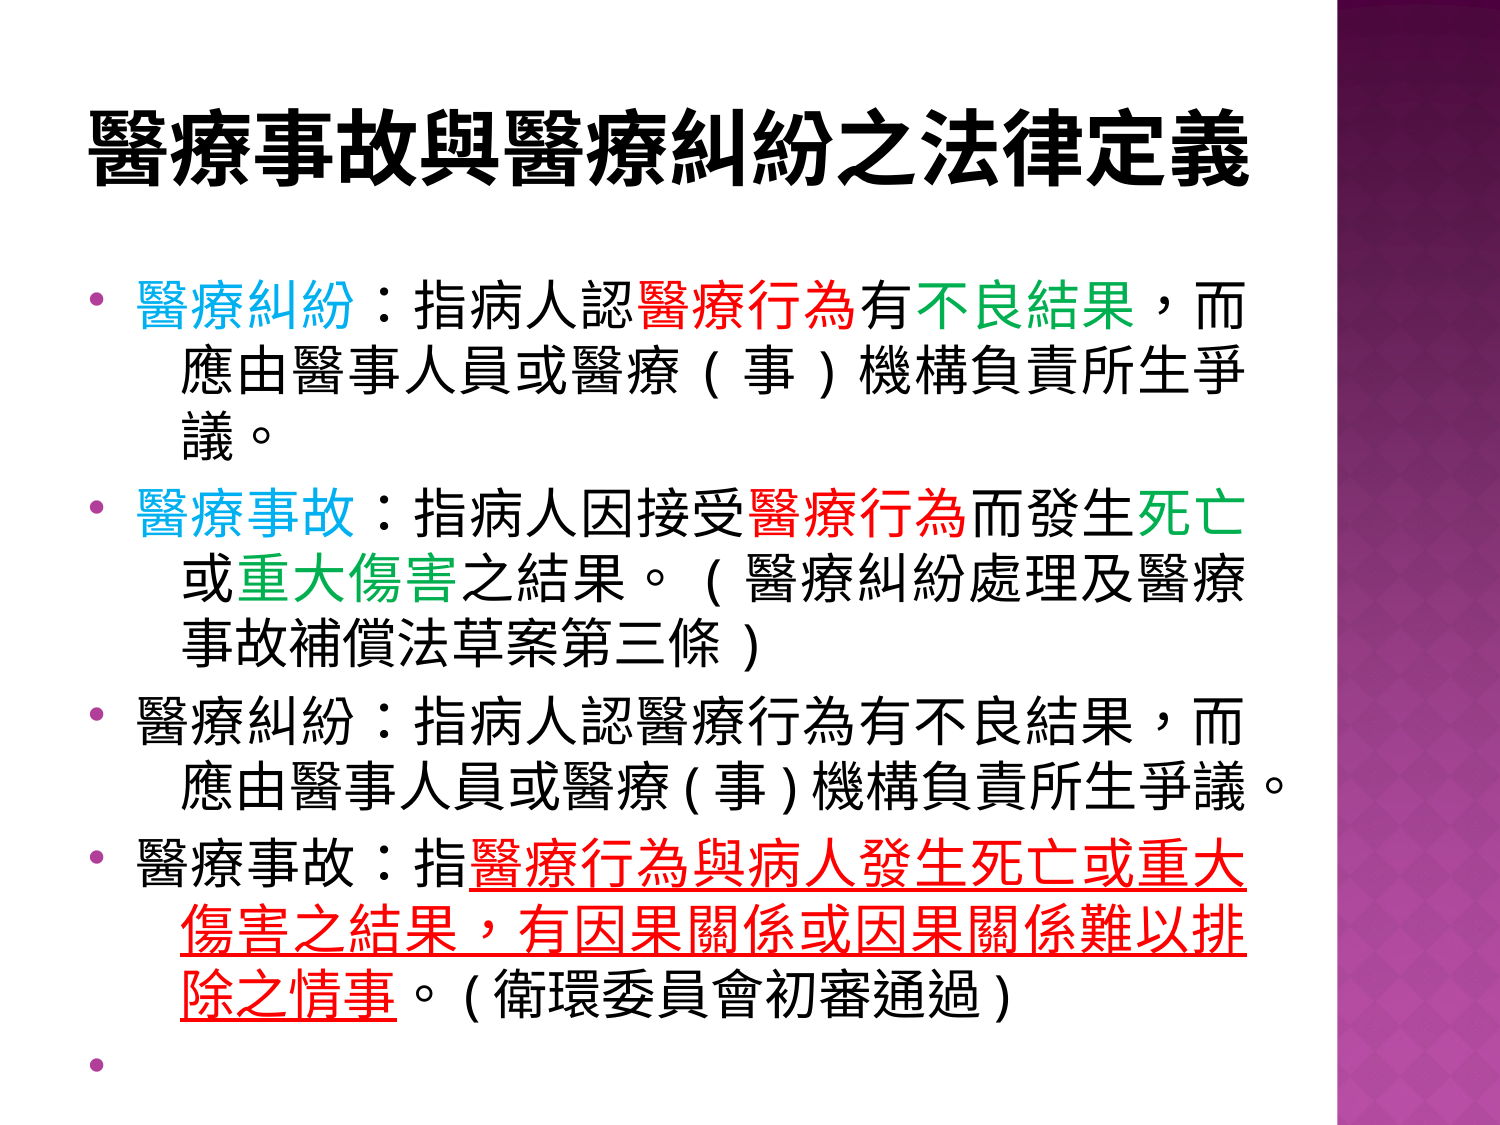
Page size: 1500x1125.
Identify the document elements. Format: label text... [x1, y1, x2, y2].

list 醫療糾紛：指病人認醫療行為有不良結果，而應由醫事人員或醫療(事)機構負責所生爭議。 醫療事故：指病人因接受醫療行為而發生死亡或重大傷害之結果。(醫療糾紛處理及醫療事故補償法草案第三條) 醫療糾紛：指病人認醫療行為有不良結果，而應由醫事人員或醫療(事)機構負責所生爭議。 醫療事故：指醫療行為與病人發生死亡或重大傷害之結果，有因果關係或因果關係難以排除之情事。(衛環委員會初審通過) [75, 264, 1263, 1060]
title 醫療事故與醫療糾紛之法律定義 [75, 52, 1263, 197]
